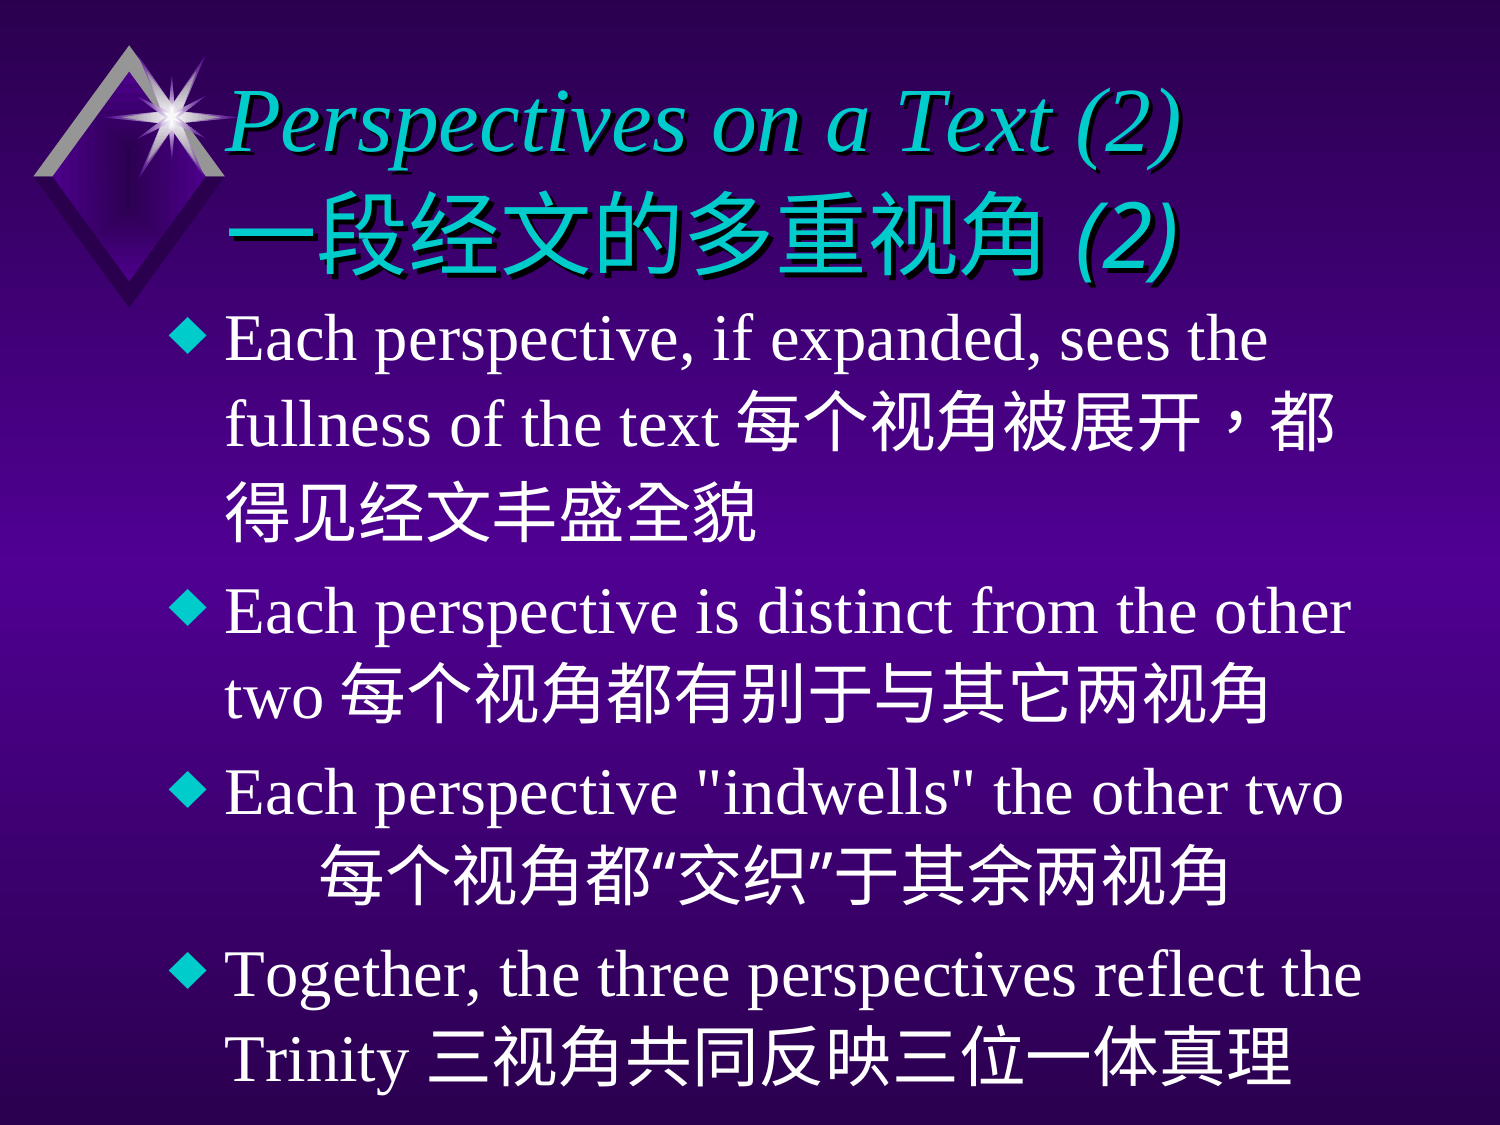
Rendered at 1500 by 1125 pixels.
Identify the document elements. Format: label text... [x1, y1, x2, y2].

list Each perspective, if expanded, sees the fullness of the text每个视角被展开，都得见经文丰盛全貌 Each perspective is distinct from the other two每个视角都有别于与其它两视角 Each perspective "indwells" the other two 每个视角都“交织”于其余两视角 Together, the three perspectives reflect the Trinity三视角共同反映三位一体真理 [112, 301, 1388, 1119]
title Perspectives on a Text (2) 一段经文的多重视角(2) [224, 65, 1388, 301]
